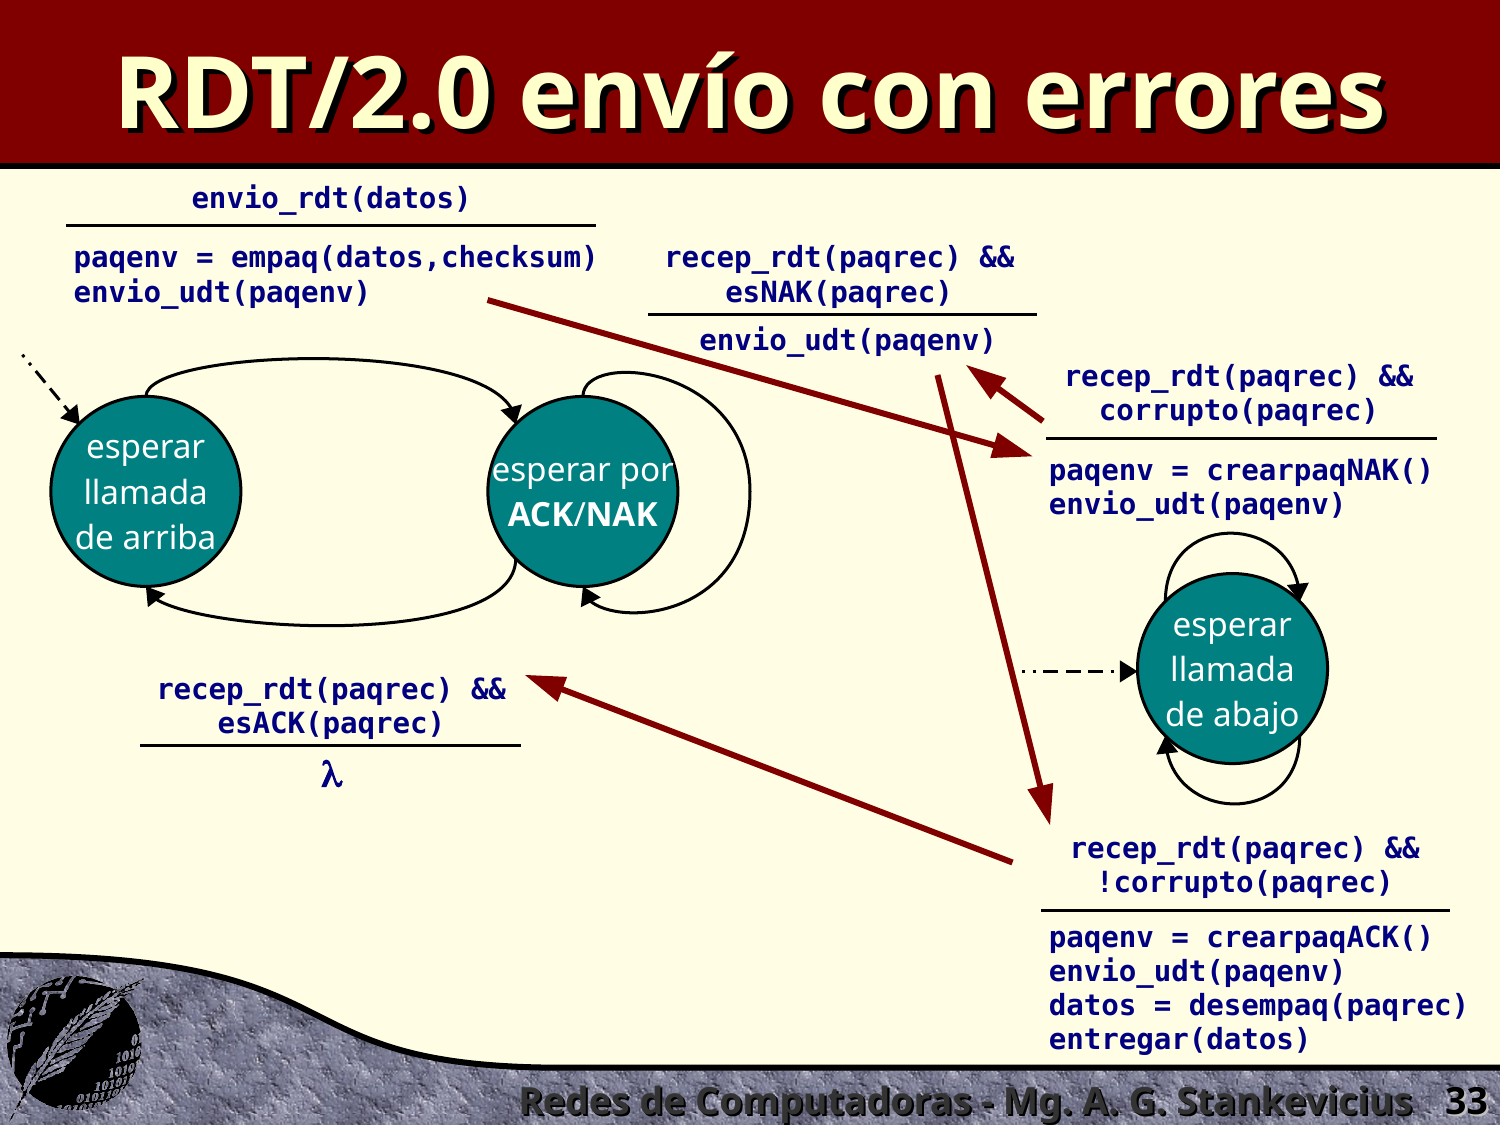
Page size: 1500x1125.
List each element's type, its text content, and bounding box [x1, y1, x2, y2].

text_box envio_udt(paqenv) [684, 317, 1012, 366]
title RDT/2.0 envío con errores [15, 5, 1485, 160]
text_box recep_rdt(paqrec) && !corrupto(paqrec) [1054, 823, 1435, 908]
text_box recep_rdt(paqrec) && esACK(paqrec) [141, 664, 522, 748]
text_box esperar llamada de abajo [1137, 573, 1328, 764]
text_box  [306, 753, 359, 817]
picture [790, 1100, 795, 1110]
picture [1047, 1100, 1054, 1110]
picture [0, 959, 1500, 1125]
text_box envio_rdt(datos) [176, 174, 487, 224]
text_box esperar llamada de arriba [50, 396, 241, 587]
text_box paqenv = crearpaqACK() envio_udt(paqenv) datos = desempaq(paqrec) entregar(datos) [1034, 912, 1484, 1065]
text_box esperar por ACK/NAK [487, 396, 678, 587]
text_box recep_rdt(paqrec) && esNAK(paqrec) [649, 233, 1029, 317]
text_box paqenv = empaq(datos,checksum) envio_udt(paqenv) [58, 233, 614, 317]
text_box paqenv = crearpaqNAK() envio_udt(paqenv) [1034, 445, 1449, 530]
text_box recep_rdt(paqrec) && corrupto(paqrec) [1048, 351, 1429, 435]
